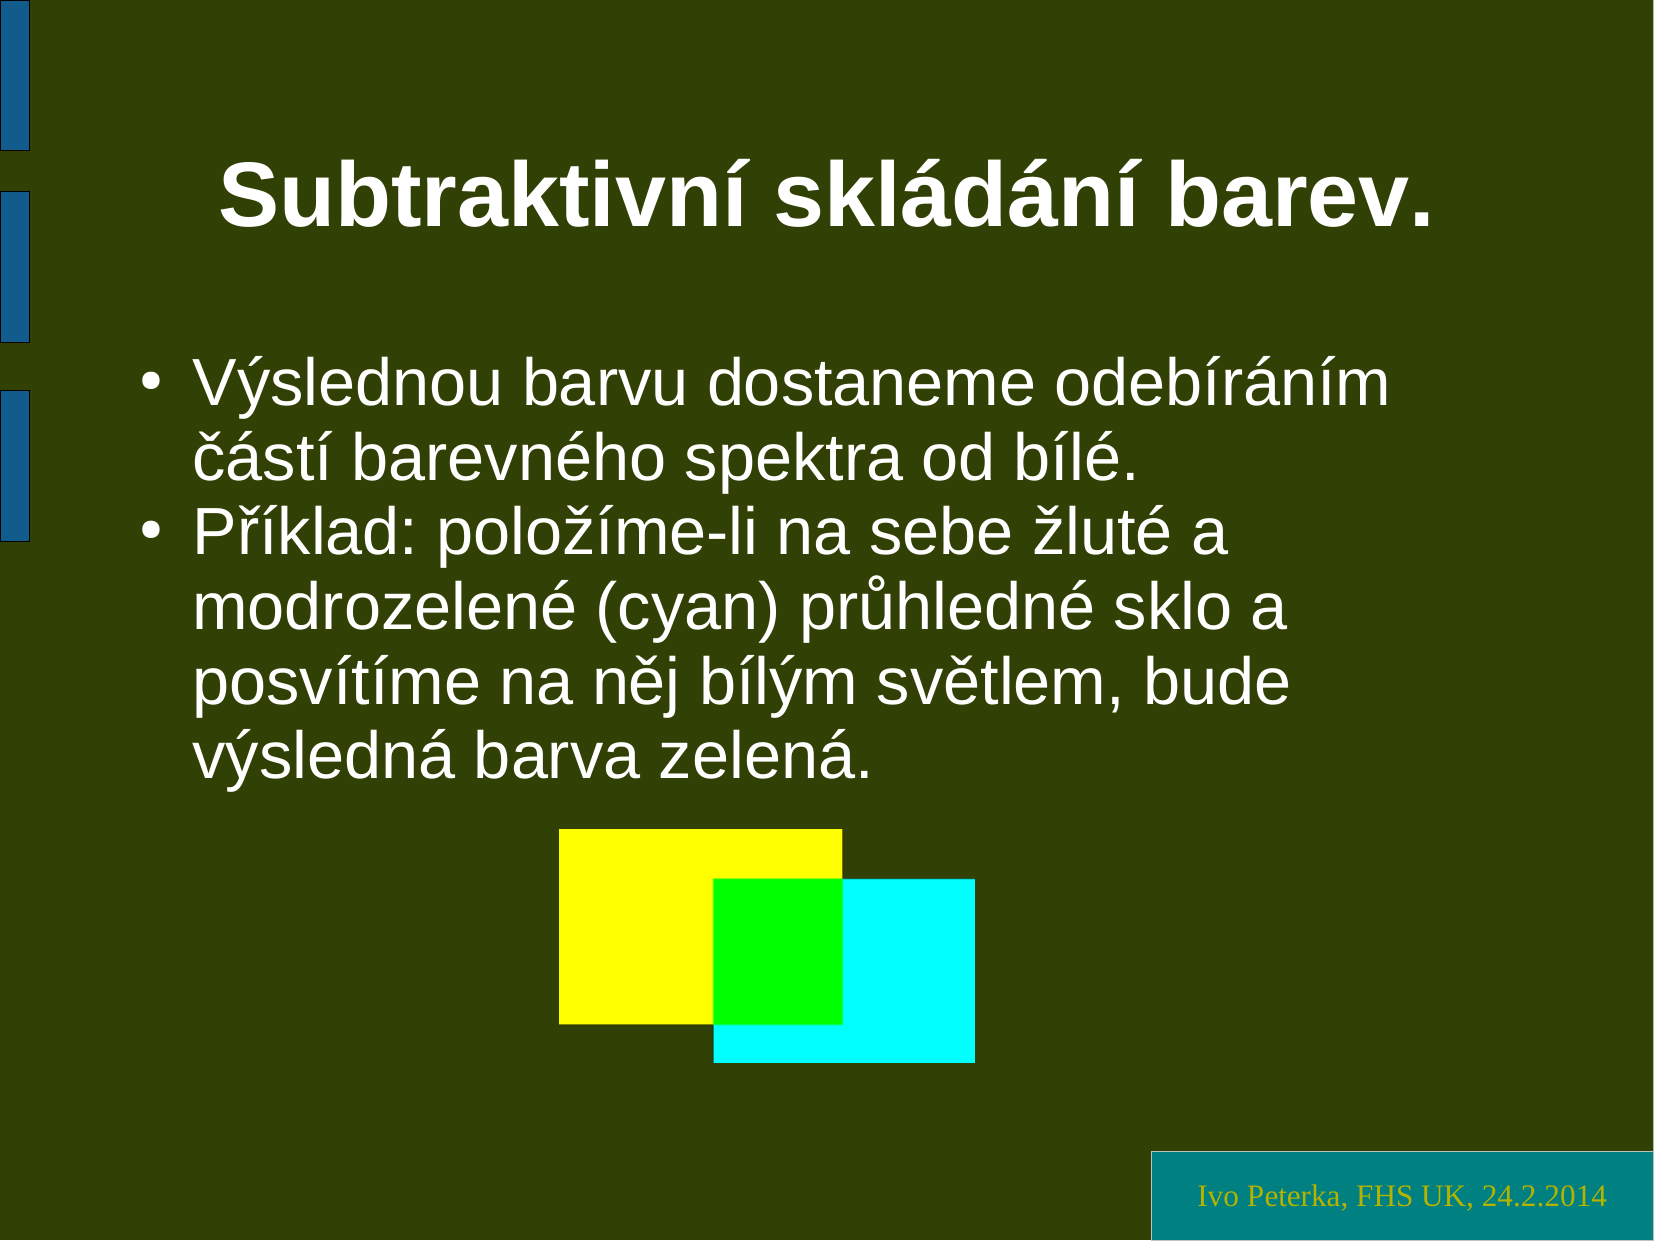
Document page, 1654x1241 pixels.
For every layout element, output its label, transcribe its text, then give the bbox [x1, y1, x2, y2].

list Výslednou barvu dostaneme odebíráním částí barevného spektra od bílé. Příklad: položíme-li na sebe žluté a modrozelené (cyan) průhledné sklo a posvítíme na něj bílým světlem, bude výsledná barva zelená. [121, 344, 1534, 1112]
title Subtraktivní skládání barev. [121, 98, 1534, 291]
picture [559, 829, 975, 1063]
